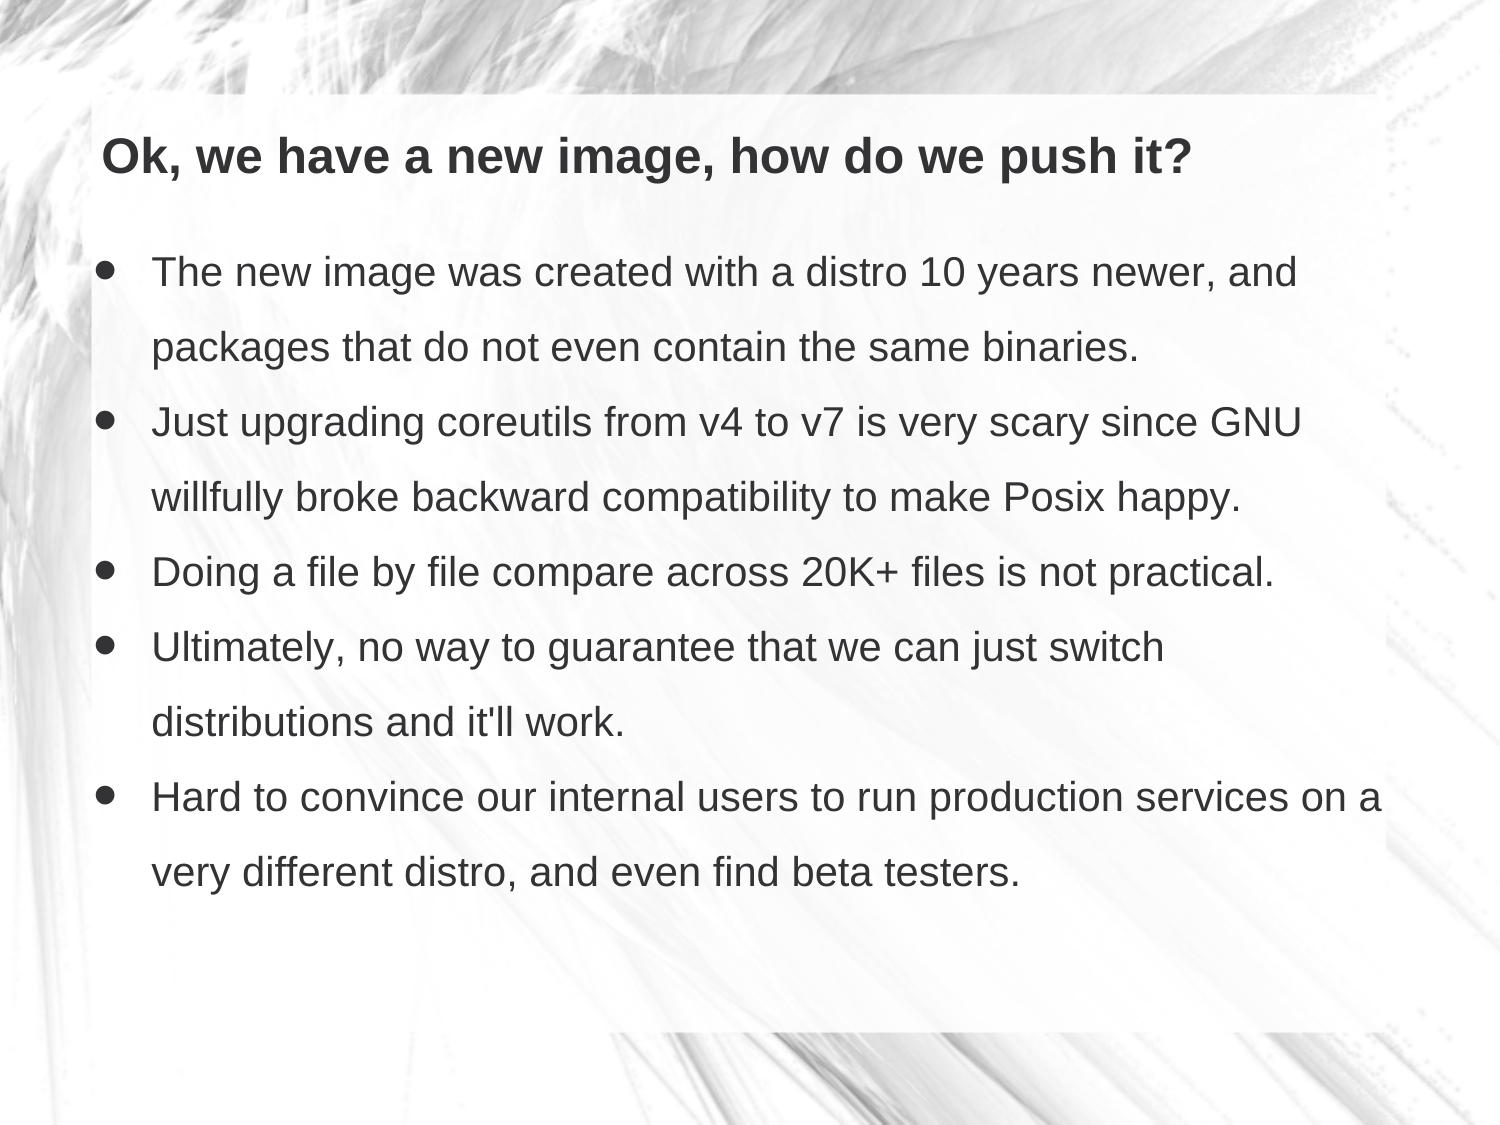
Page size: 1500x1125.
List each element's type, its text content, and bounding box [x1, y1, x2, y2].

picture [0, 0, 1500, 1125]
list The new image was created with a distro 10 years newer, and packages that do not even contain the same binaries. Just upgrading coreutils from v4 to v7 is very scary since GNU willfully broke backward compatibility to make Posix happy. Doing a file by file compare across 20K+ files is not practical. Ultimately, no way to guarantee that we can just switch distributions and it'll work. Hard to convince our internal users to run production services on a very different distro, and even find beta testers. [61, 204, 1412, 1047]
title Ok, we have a new image, how do we push it? [61, 108, 1412, 204]
